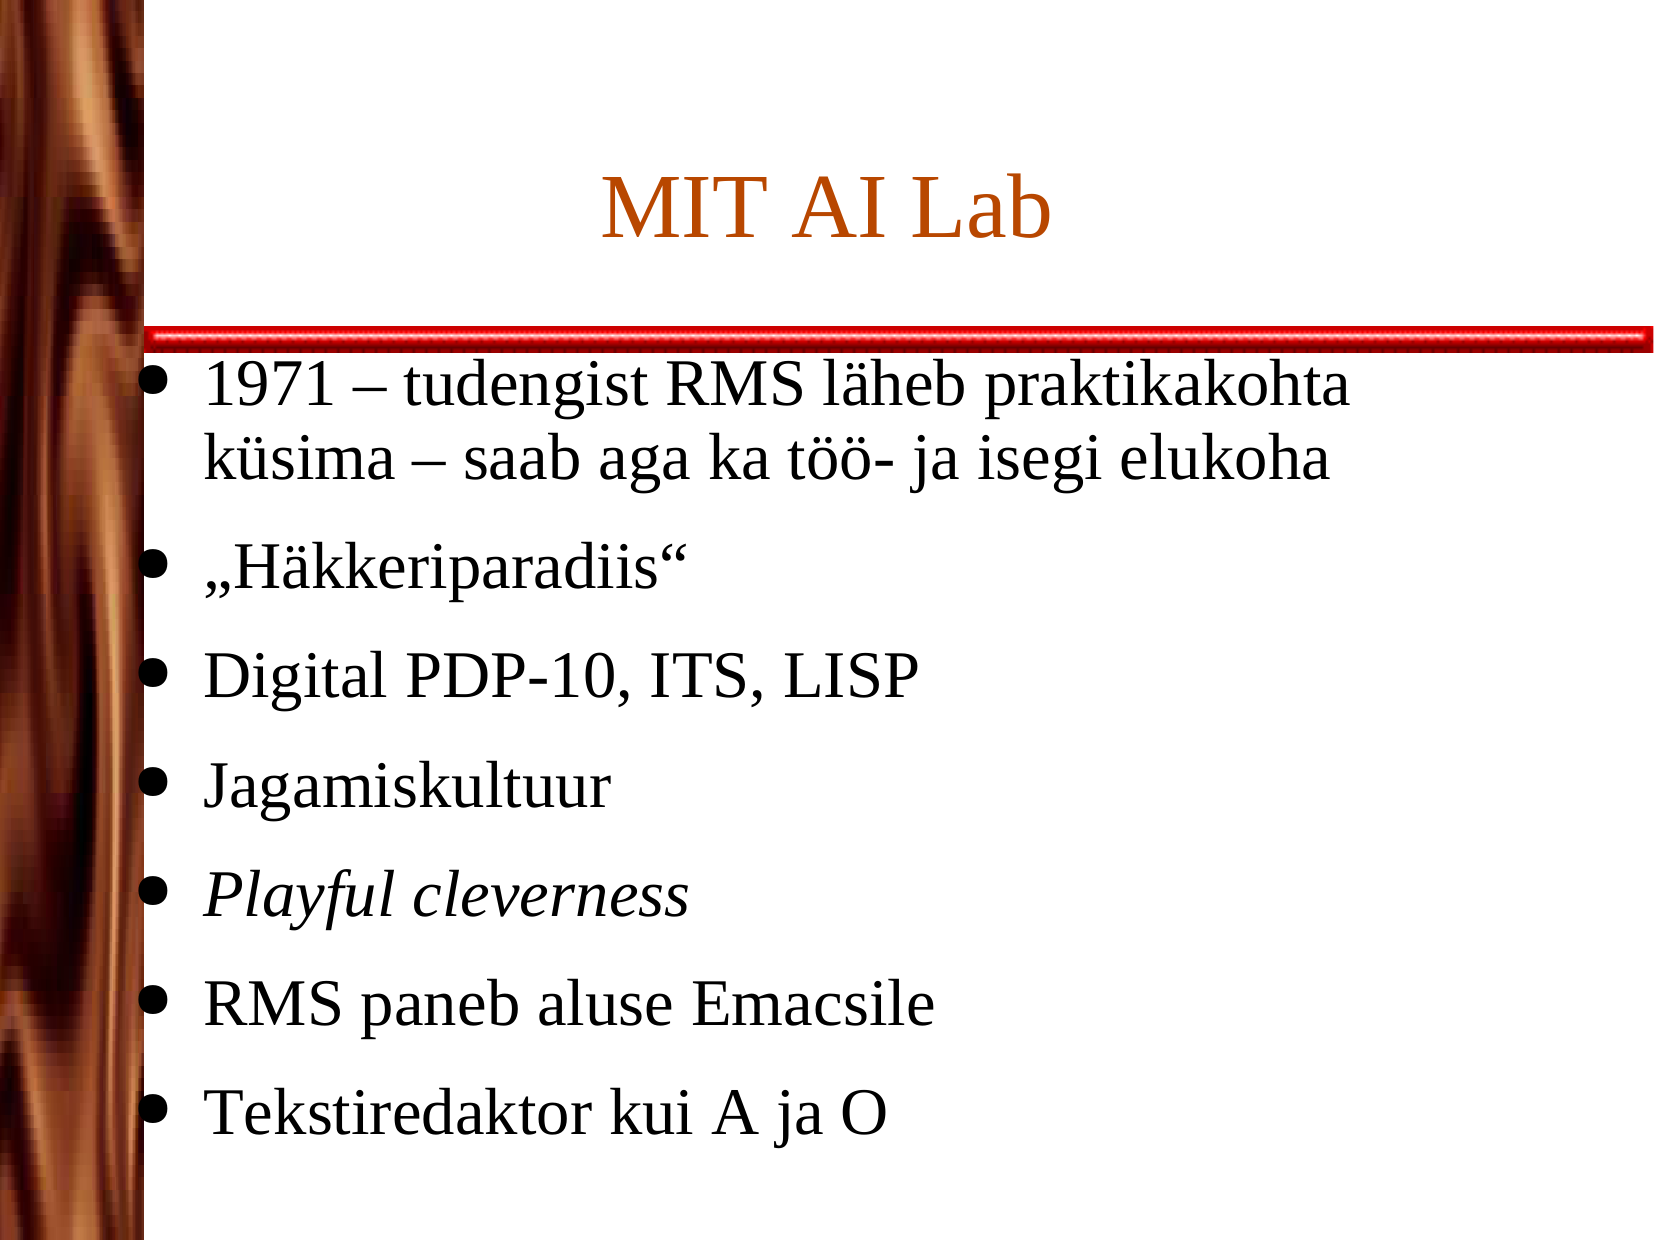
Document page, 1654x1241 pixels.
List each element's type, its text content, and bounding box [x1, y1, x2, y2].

picture [0, 0, 1654, 1240]
title MIT AI Lab [121, 100, 1533, 312]
list 1971 – tudengist RMS läheb praktikakohta küsima – saab aga ka töö- ja isegi elukoha „Häkkeriparadiis“ Digital PDP-10, ITS, LISP Jagamiskultuur Playful cleverness RMS paneb aluse Emacsile Tekstiredaktor kui A ja O [121, 344, 1533, 1149]
